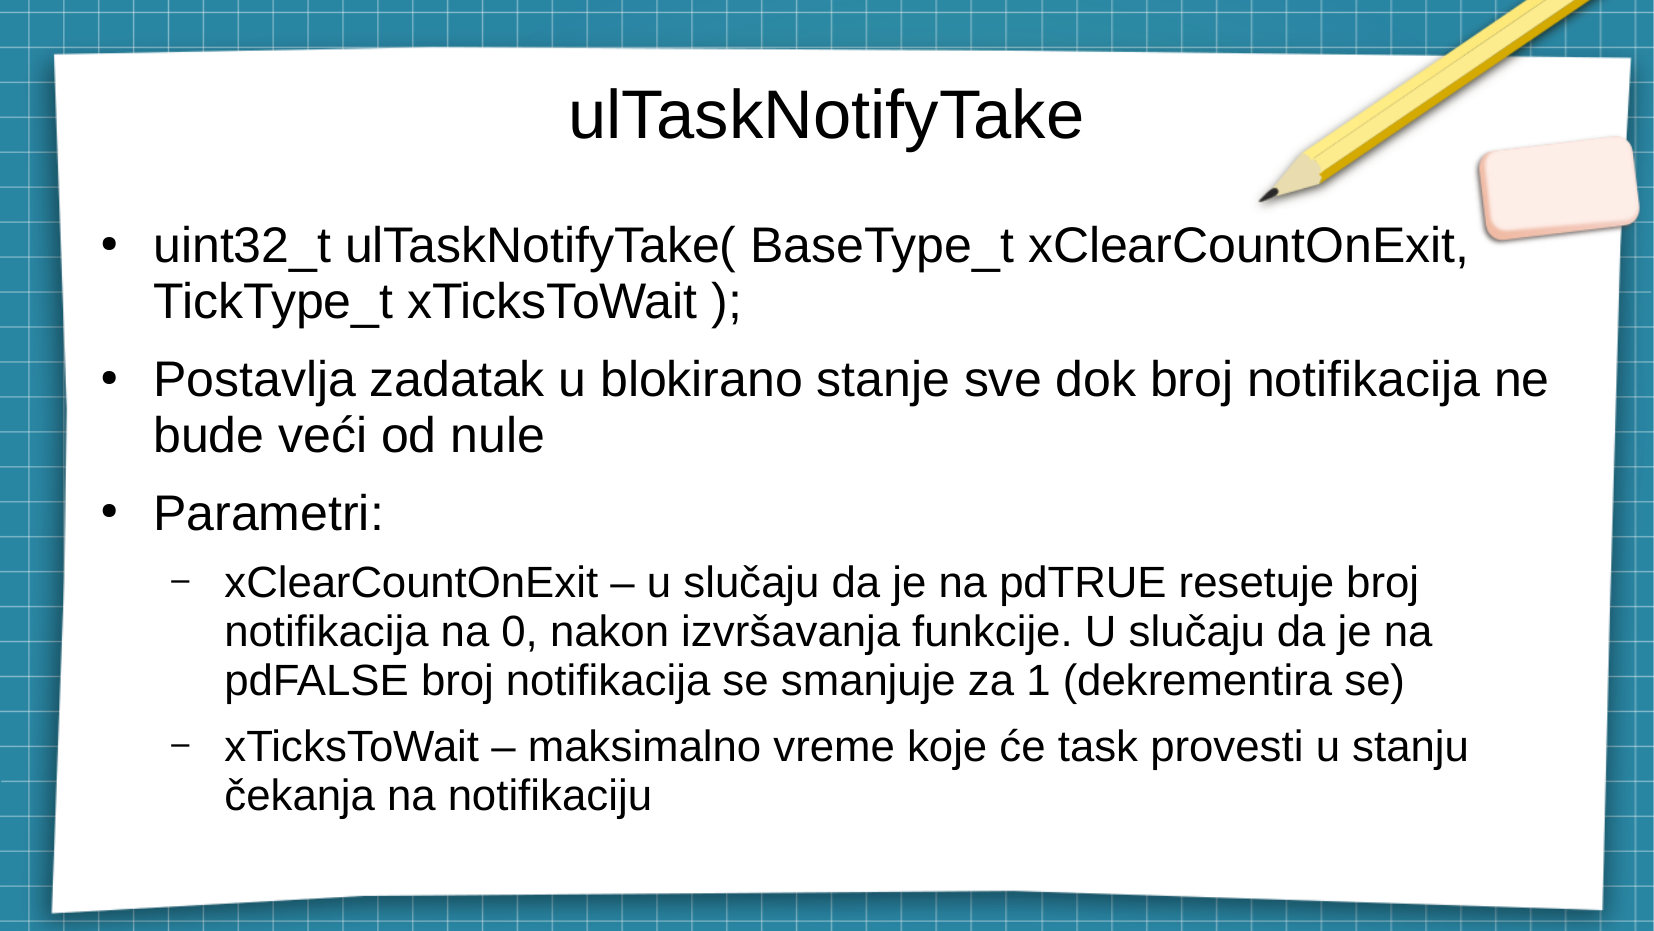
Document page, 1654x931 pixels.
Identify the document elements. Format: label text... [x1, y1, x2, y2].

list uint32_t ulTaskNotifyTake( BaseType_t xClearCountOnExit, TickType_t xTicksToWait ); Postavlja zadatak u blokirano stanje sve dok broj notifikacija ne bude veći od nule Parametri: xClearCountOnExit – u slučaju da je na pdTRUE resetuje broj notifikacija na 0, nakon izvršavanja funkcije. U slučaju da je na pdFALSE broj notifikacija se smanjuje za 1 (dekrementira se) xTicksToWait – maksimalno vreme koje će task provesti u stanju čekanja na notifikaciju [82, 217, 1571, 863]
picture [0, 0, 1654, 931]
title ulTaskNotifyTake [82, 37, 1571, 193]
